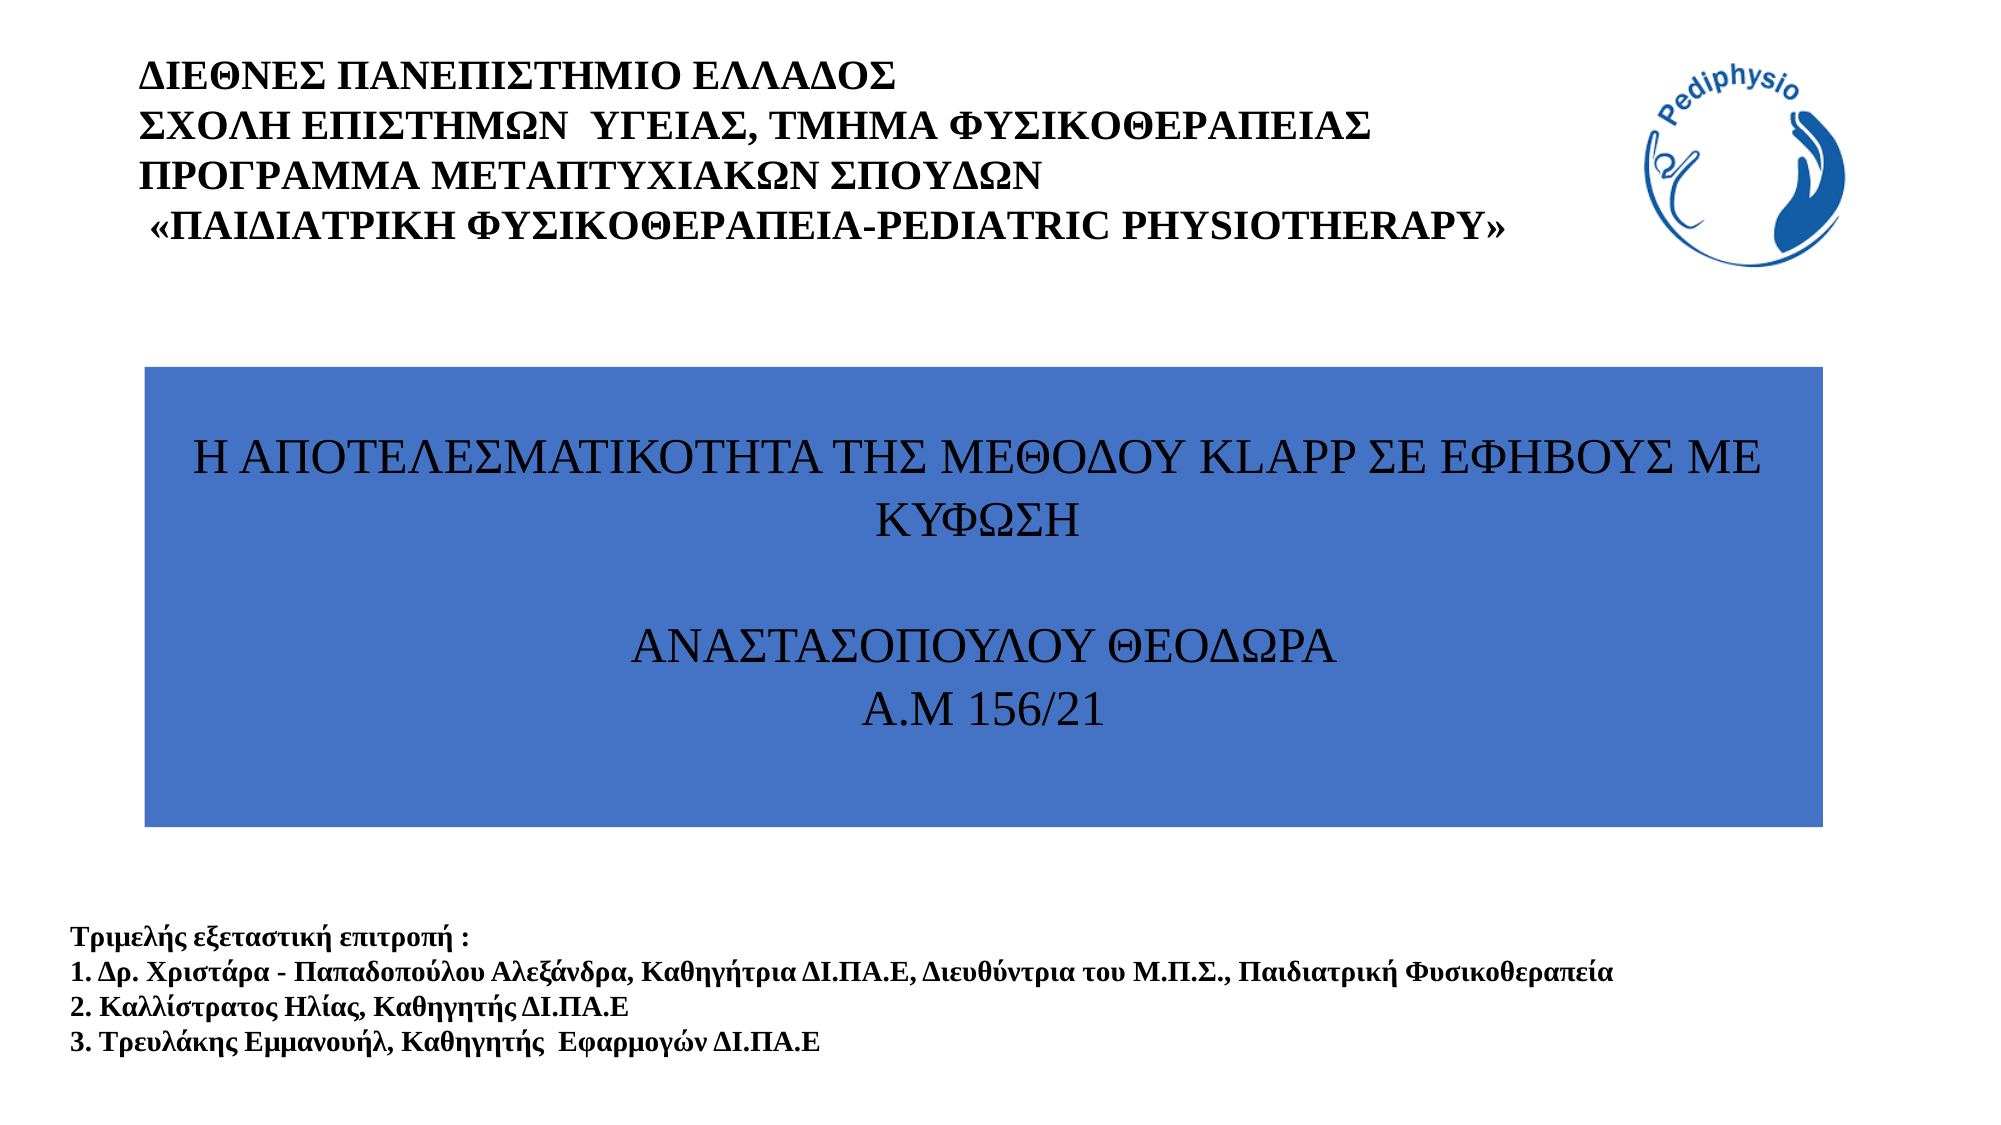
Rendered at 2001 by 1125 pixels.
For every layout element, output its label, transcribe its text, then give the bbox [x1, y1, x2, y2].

text_box ΔΙΕΘΝΕΣ ΠΑΝΕΠΙΣΤΗΜΙΟ ΕΛΛΑΔΟΣ ΣΧΟΛΗ ΕΠΙΣΤΗΜΩΝ ΥΓΕΙΑΣ, ΤΜΗΜΑ ΦΥΣΙΚΟΘΕΡΑΠΕΙΑΣ ΠΡΟΓΡΑΜΜΑ ΜΕΤΑΠΤΥΧΙΑΚΩΝ ΣΠΟΥΔΩΝ «ΠΑΙΔΙΑΤΡΙΚΗ ΦΥΣΙΚΟΘΕΡΑΠΕΙΑ-PEDIATRIC PHYSIOTHERAPY» [123, 40, 1586, 303]
picture [1628, 49, 1860, 274]
list Η ΑΠΟΤΕΛΕΣΜΑΤΙΚΟΤΗΤΑ ΤΗΣ ΜΕΘΟΔΟΥ KLAPP ΣΕ ΕΦΗΒΟΥΣ ΜΕ ΚΥΦΩΣΗ ΑΝΑΣΤΑΣΟΠΟΥΛΟΥ ΘΕΟΔΩΡΑ Α.Μ 156/21 [144, 366, 1823, 828]
text_box Τριμελής εξεταστική επιτροπή : 1. Δρ. Χριστάρα - Παπαδοπούλου Αλεξάνδρα, Καθηγήτρια ΔΙ.ΠΑ.Ε, Διευθύντρια του Μ.Π.Σ., Παιδιατρική Φυσικοθεραπεία 2. Καλλίστρατος Ηλίας, Καθηγητής ΔΙ.ΠΑ.Ε 3. Τρευλάκης Εμμανουήλ, Καθηγητής Εφαρμογών ΔΙ.ΠΑ.Ε [55, 909, 1860, 1067]
